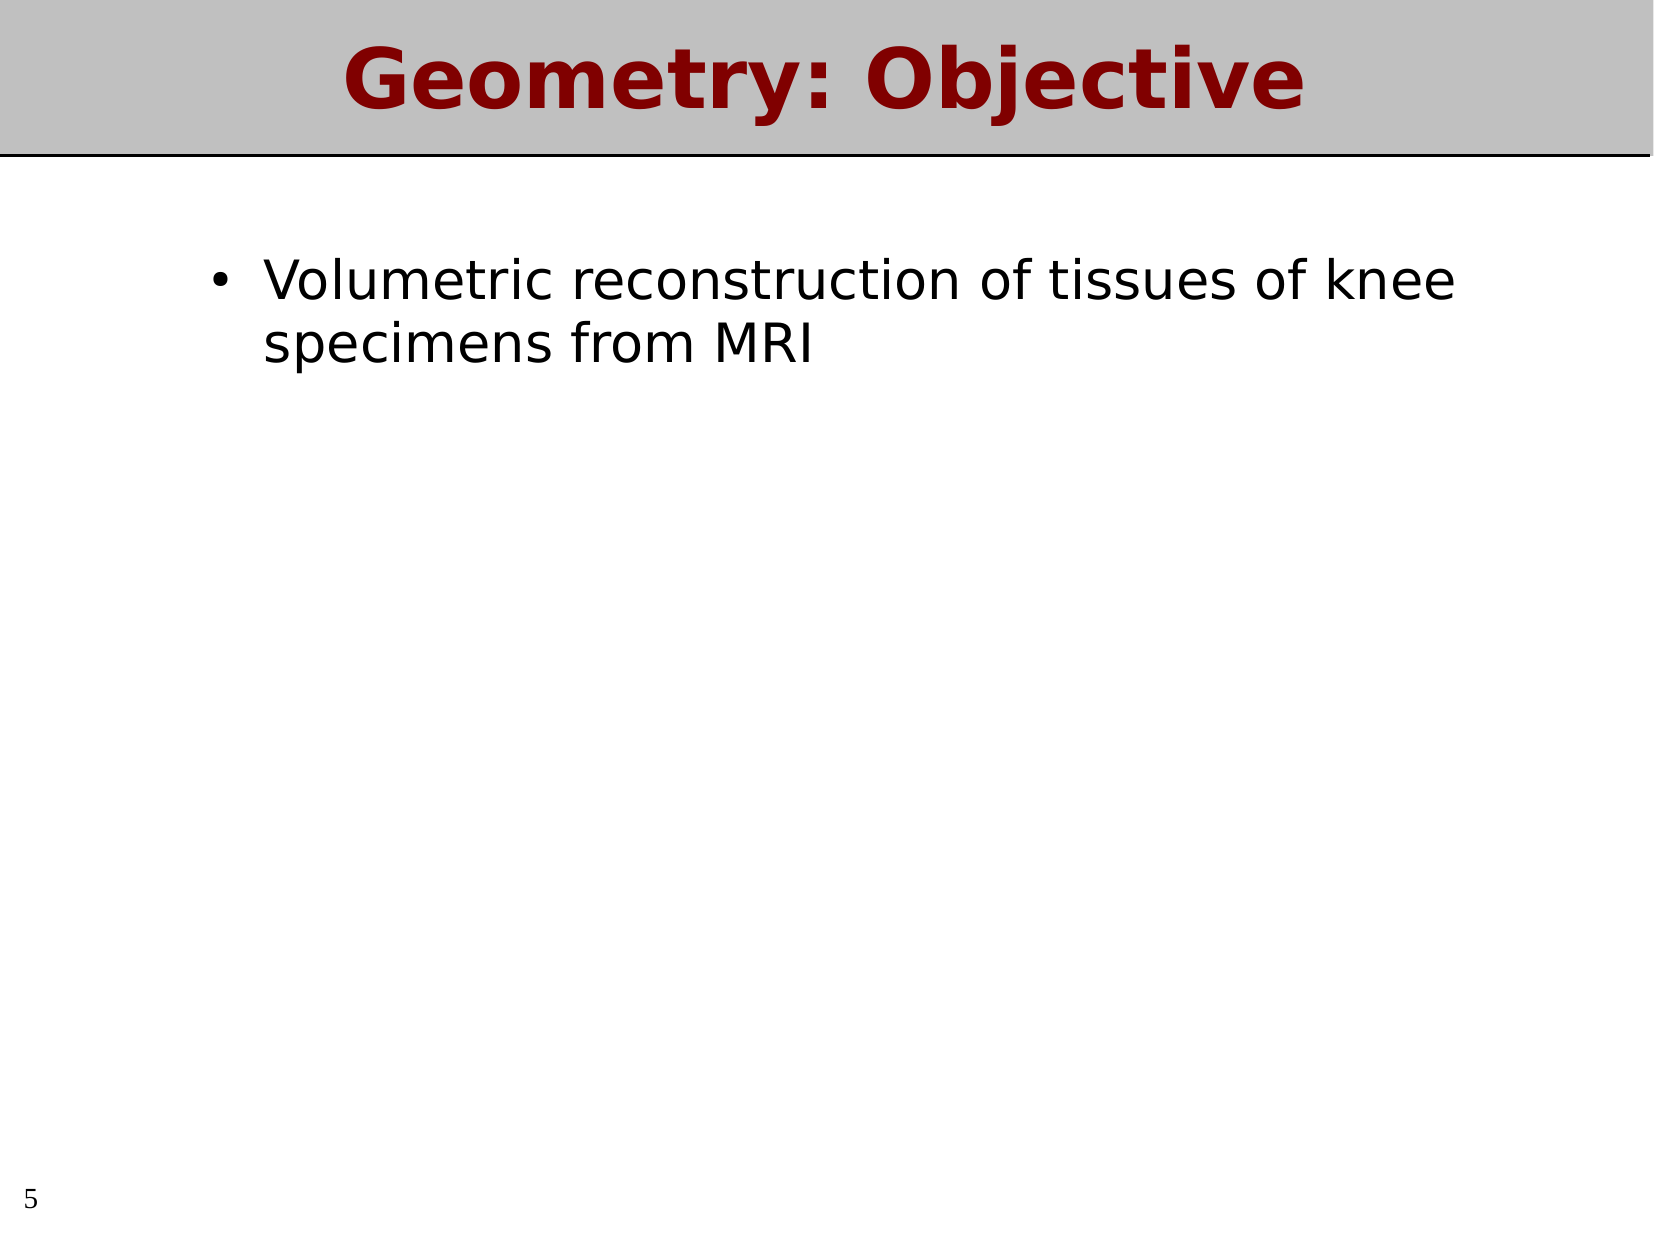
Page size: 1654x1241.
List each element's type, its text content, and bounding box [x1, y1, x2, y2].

list Volumetric reconstruction of tissues of knee specimens from MRI [193, 248, 1461, 969]
text_box [0, 0, 1654, 156]
text_box Geometry: Objective [0, 31, 1651, 129]
